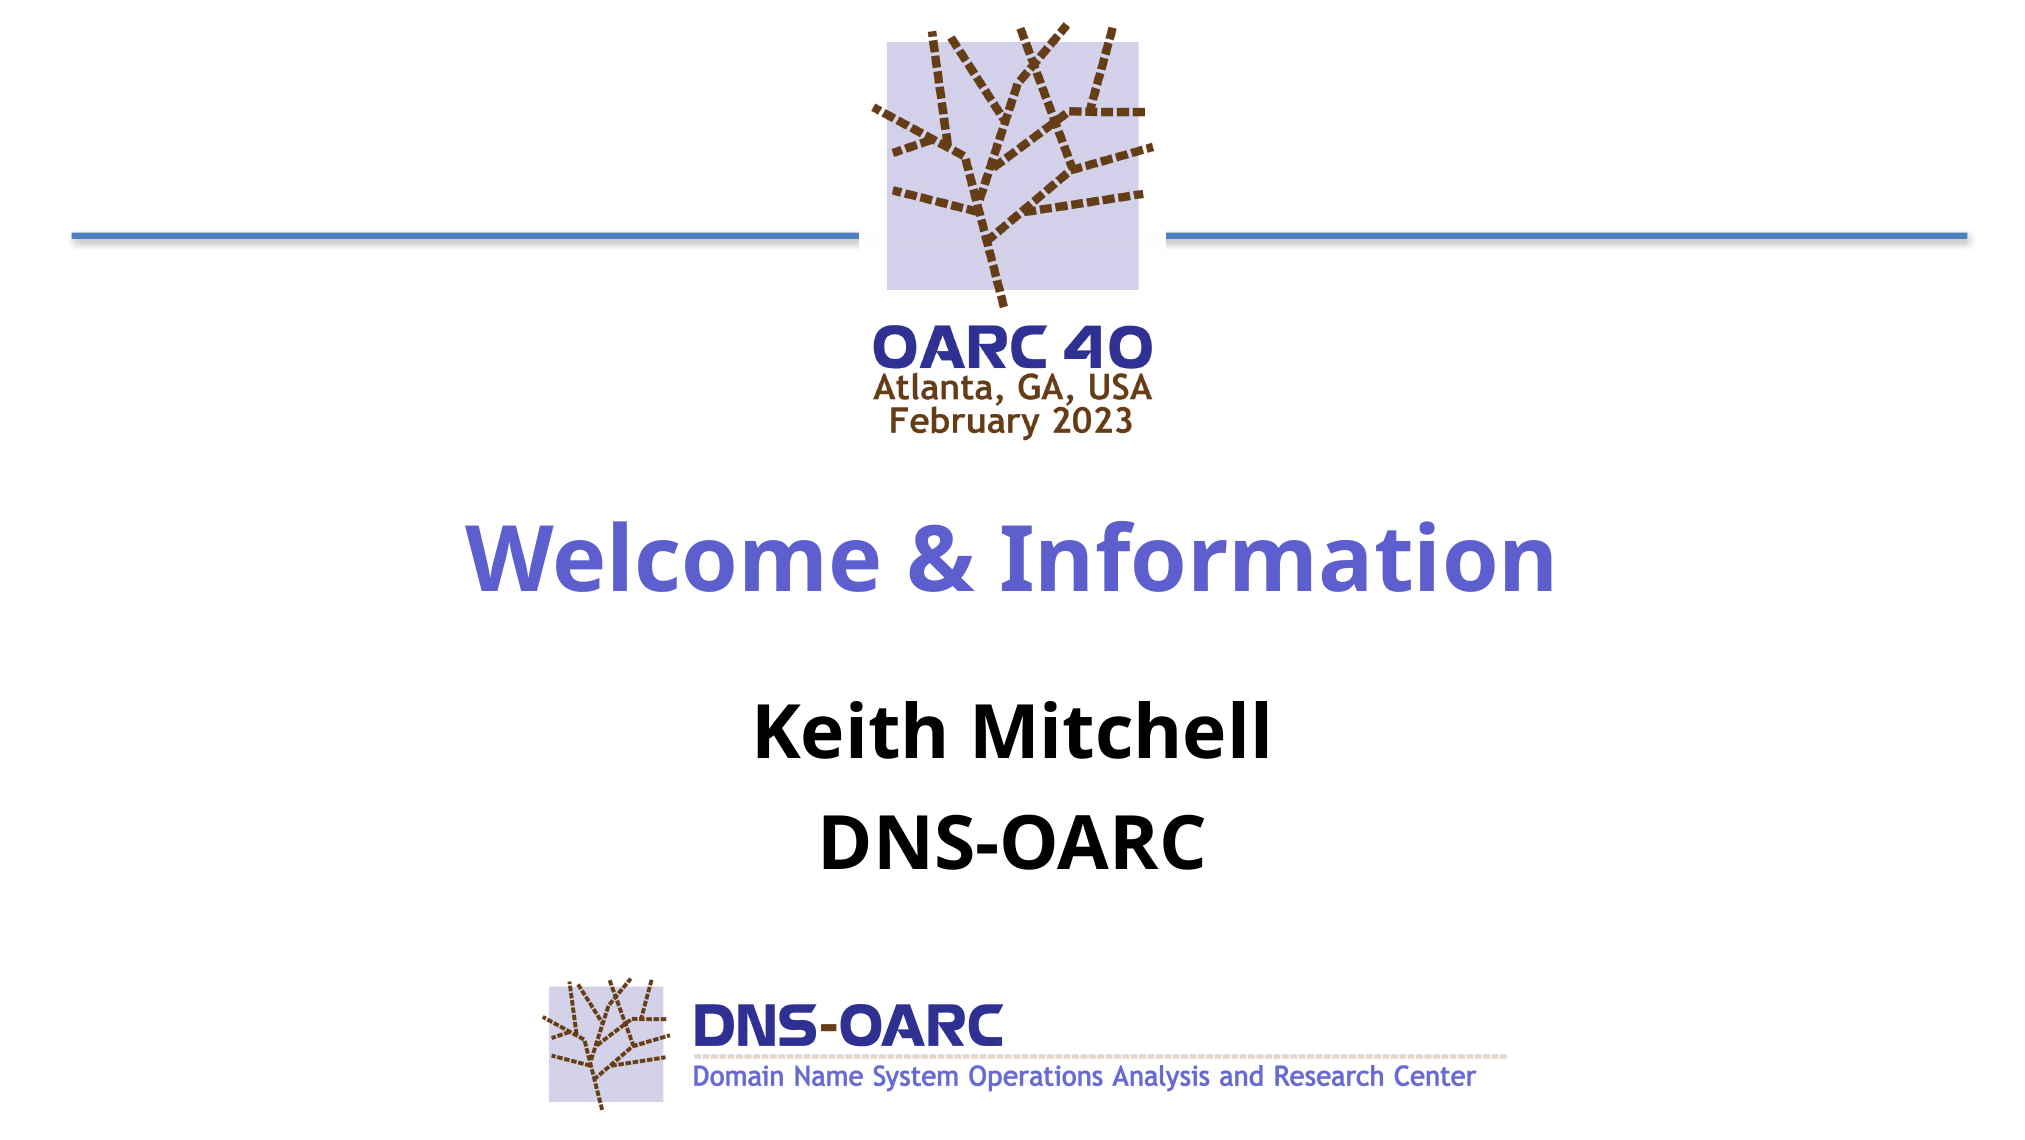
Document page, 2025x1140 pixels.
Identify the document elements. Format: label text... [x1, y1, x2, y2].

title Welcome & Information [101, 467, 1924, 658]
picture [859, 22, 1166, 443]
list Keith Mitchell DNS-OARC [101, 684, 1924, 970]
picture [487, 970, 1538, 1120]
